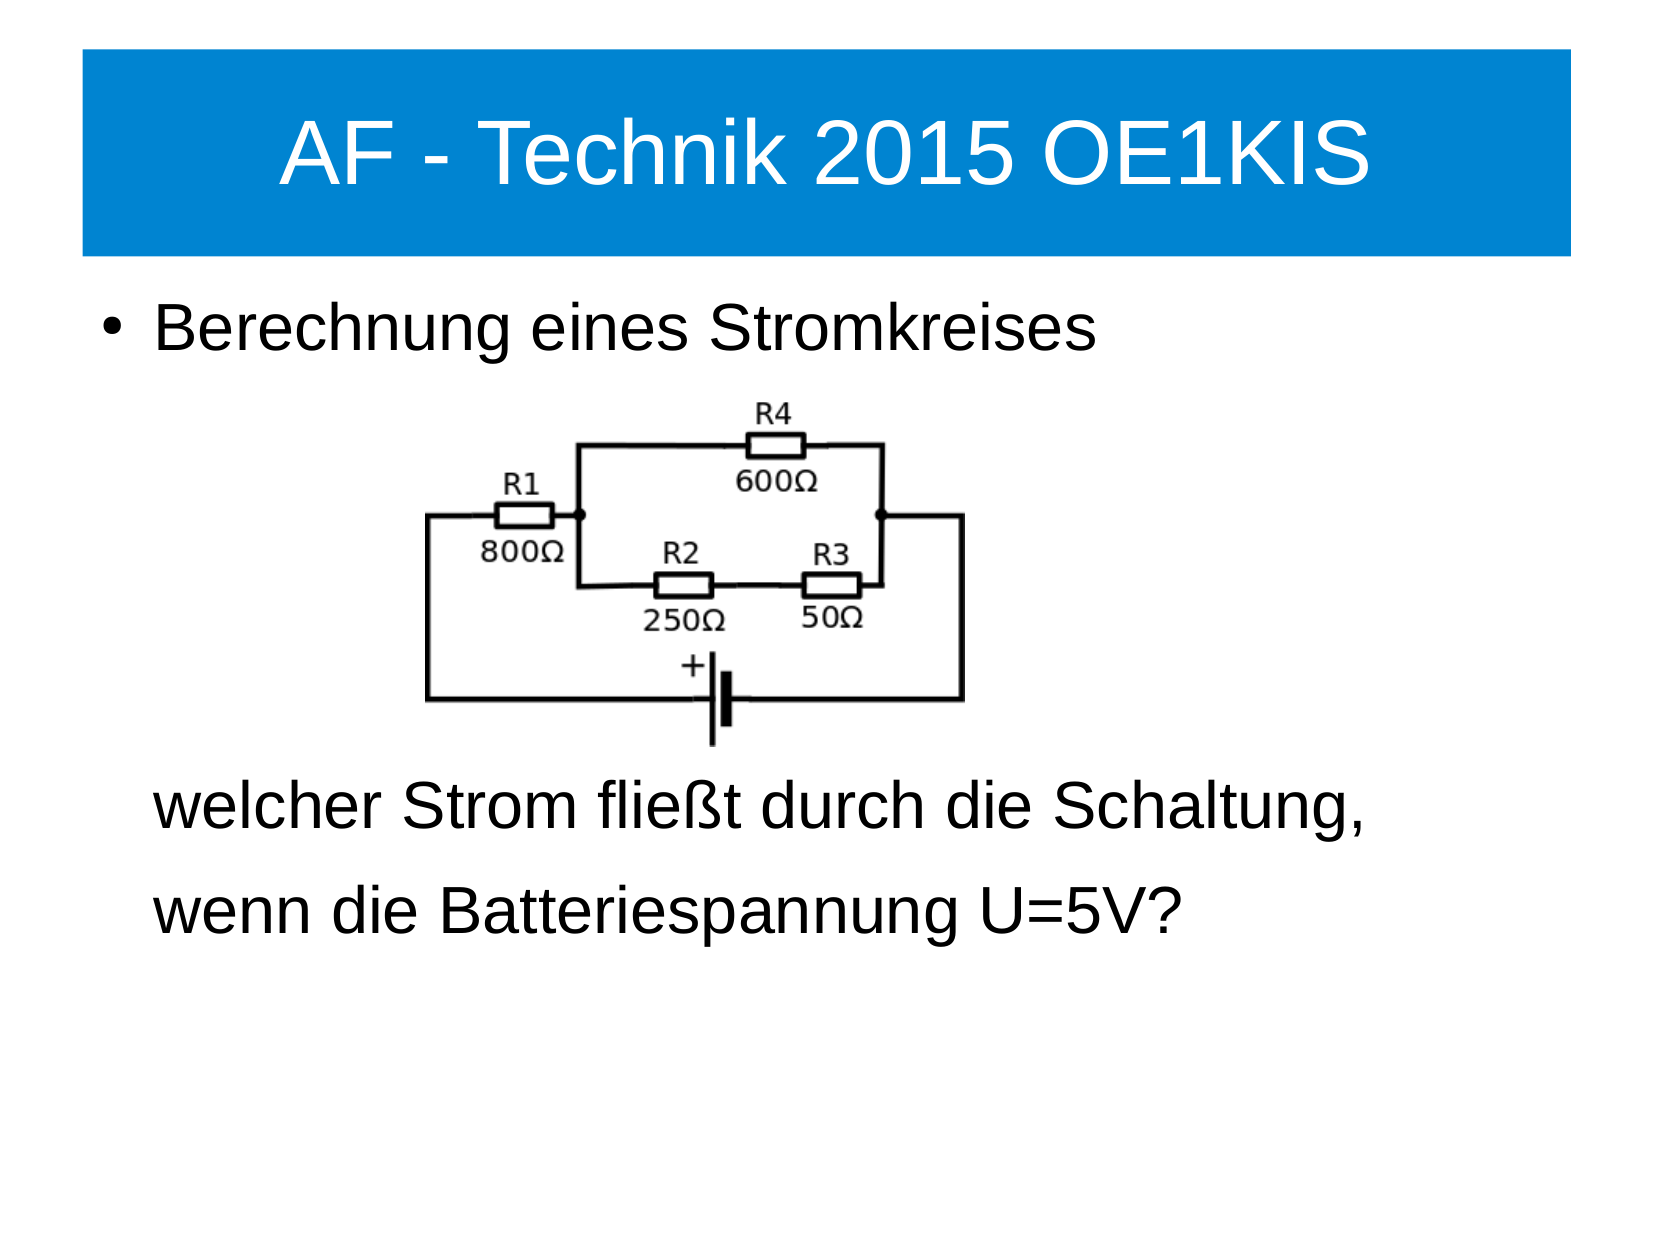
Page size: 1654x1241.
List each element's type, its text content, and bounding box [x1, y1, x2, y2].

list Berechnung eines Stromkreises welcher Strom fließt durch die Schaltung, wenn die Batteriespannung U=5V? [82, 290, 1571, 1010]
picture [425, 401, 965, 747]
title AF - Technik 2015 OE1KIS [82, 49, 1571, 257]
